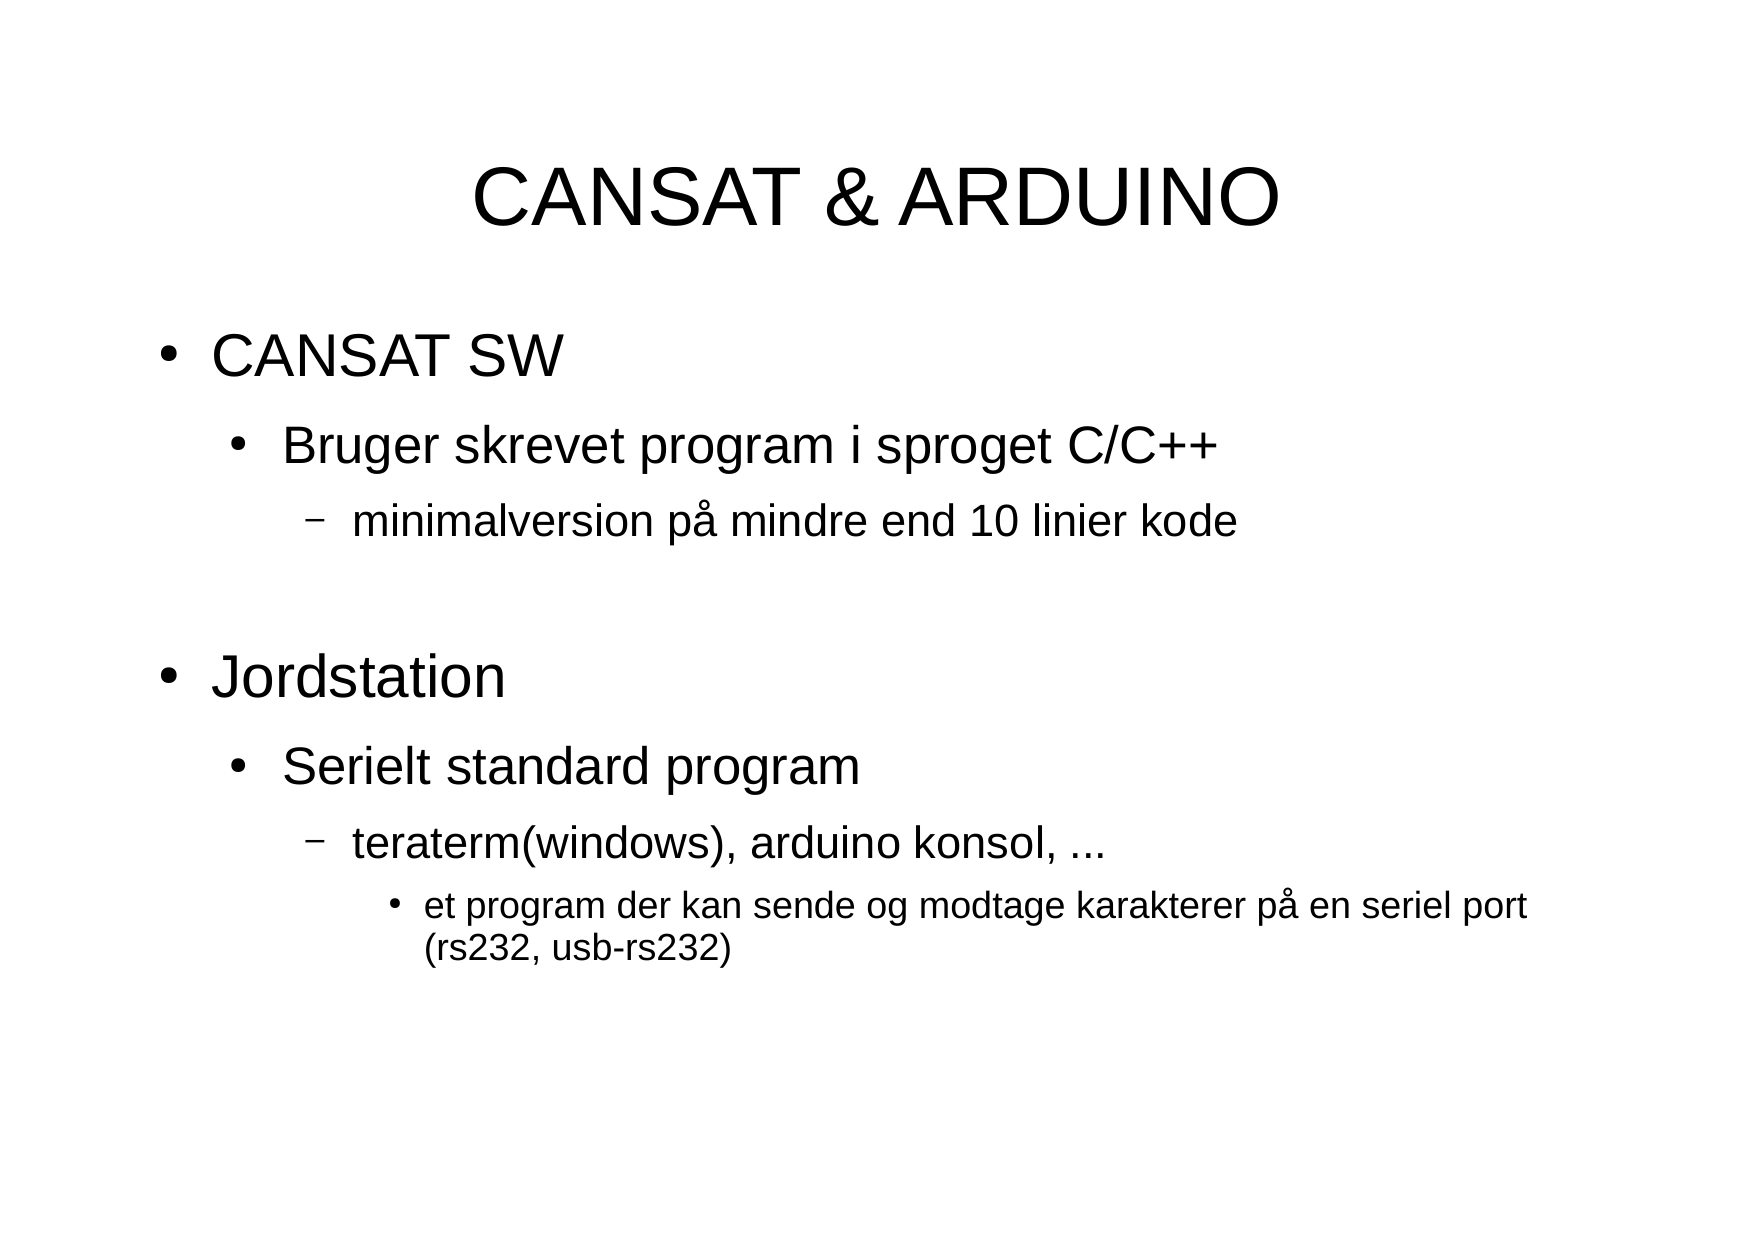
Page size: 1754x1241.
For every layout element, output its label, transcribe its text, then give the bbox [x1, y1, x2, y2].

list CANSAT SW Bruger skrevet program i sproget C/C++ minimalversion på mindre end 10 linier kode Jordstation Serielt standard program teraterm(windows), arduino konsol, ... et program der kan sende og modtage karakterer på en seriel port (rs232, usb-rs232) [140, 321, 1614, 1119]
title CANSAT & ARDUINO [140, 103, 1614, 291]
